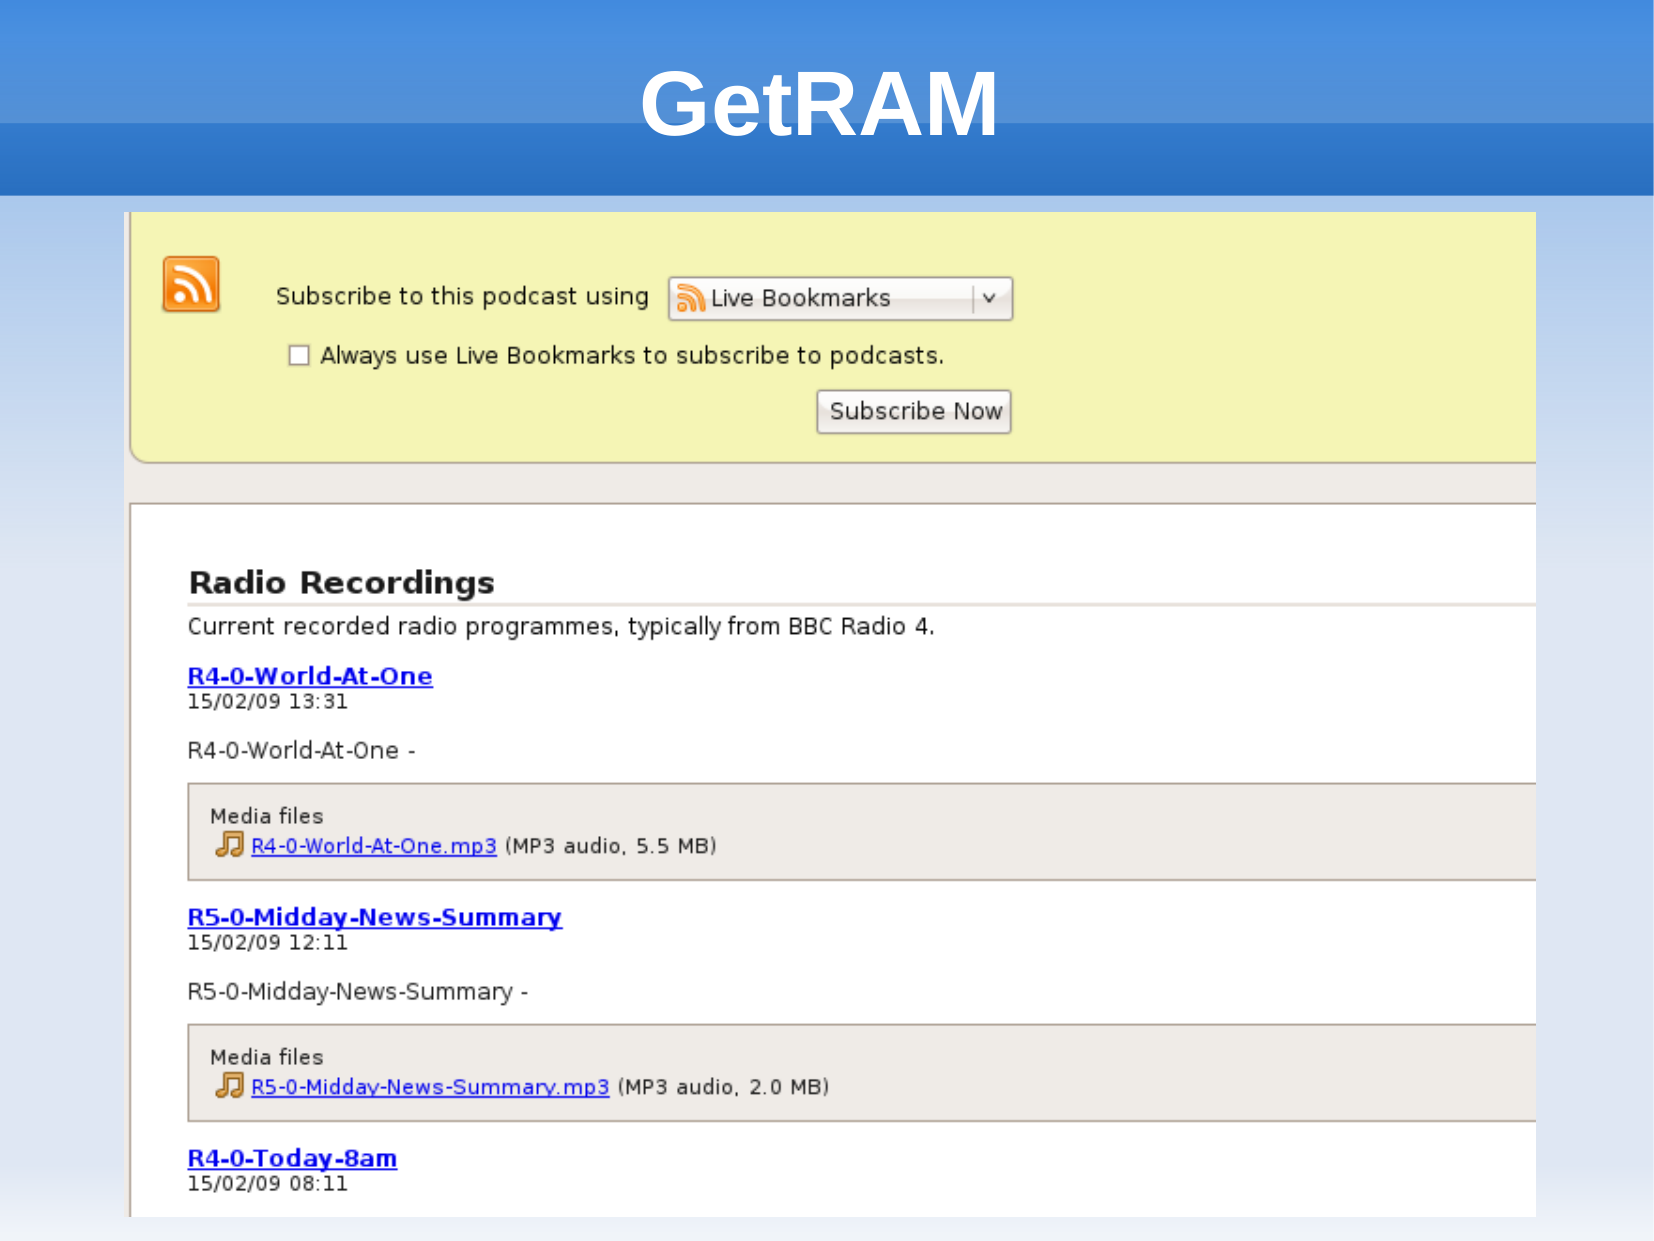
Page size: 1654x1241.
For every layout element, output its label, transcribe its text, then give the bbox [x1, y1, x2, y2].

title GetRAM [76, 7, 1565, 200]
picture [0, 0, 1654, 1241]
